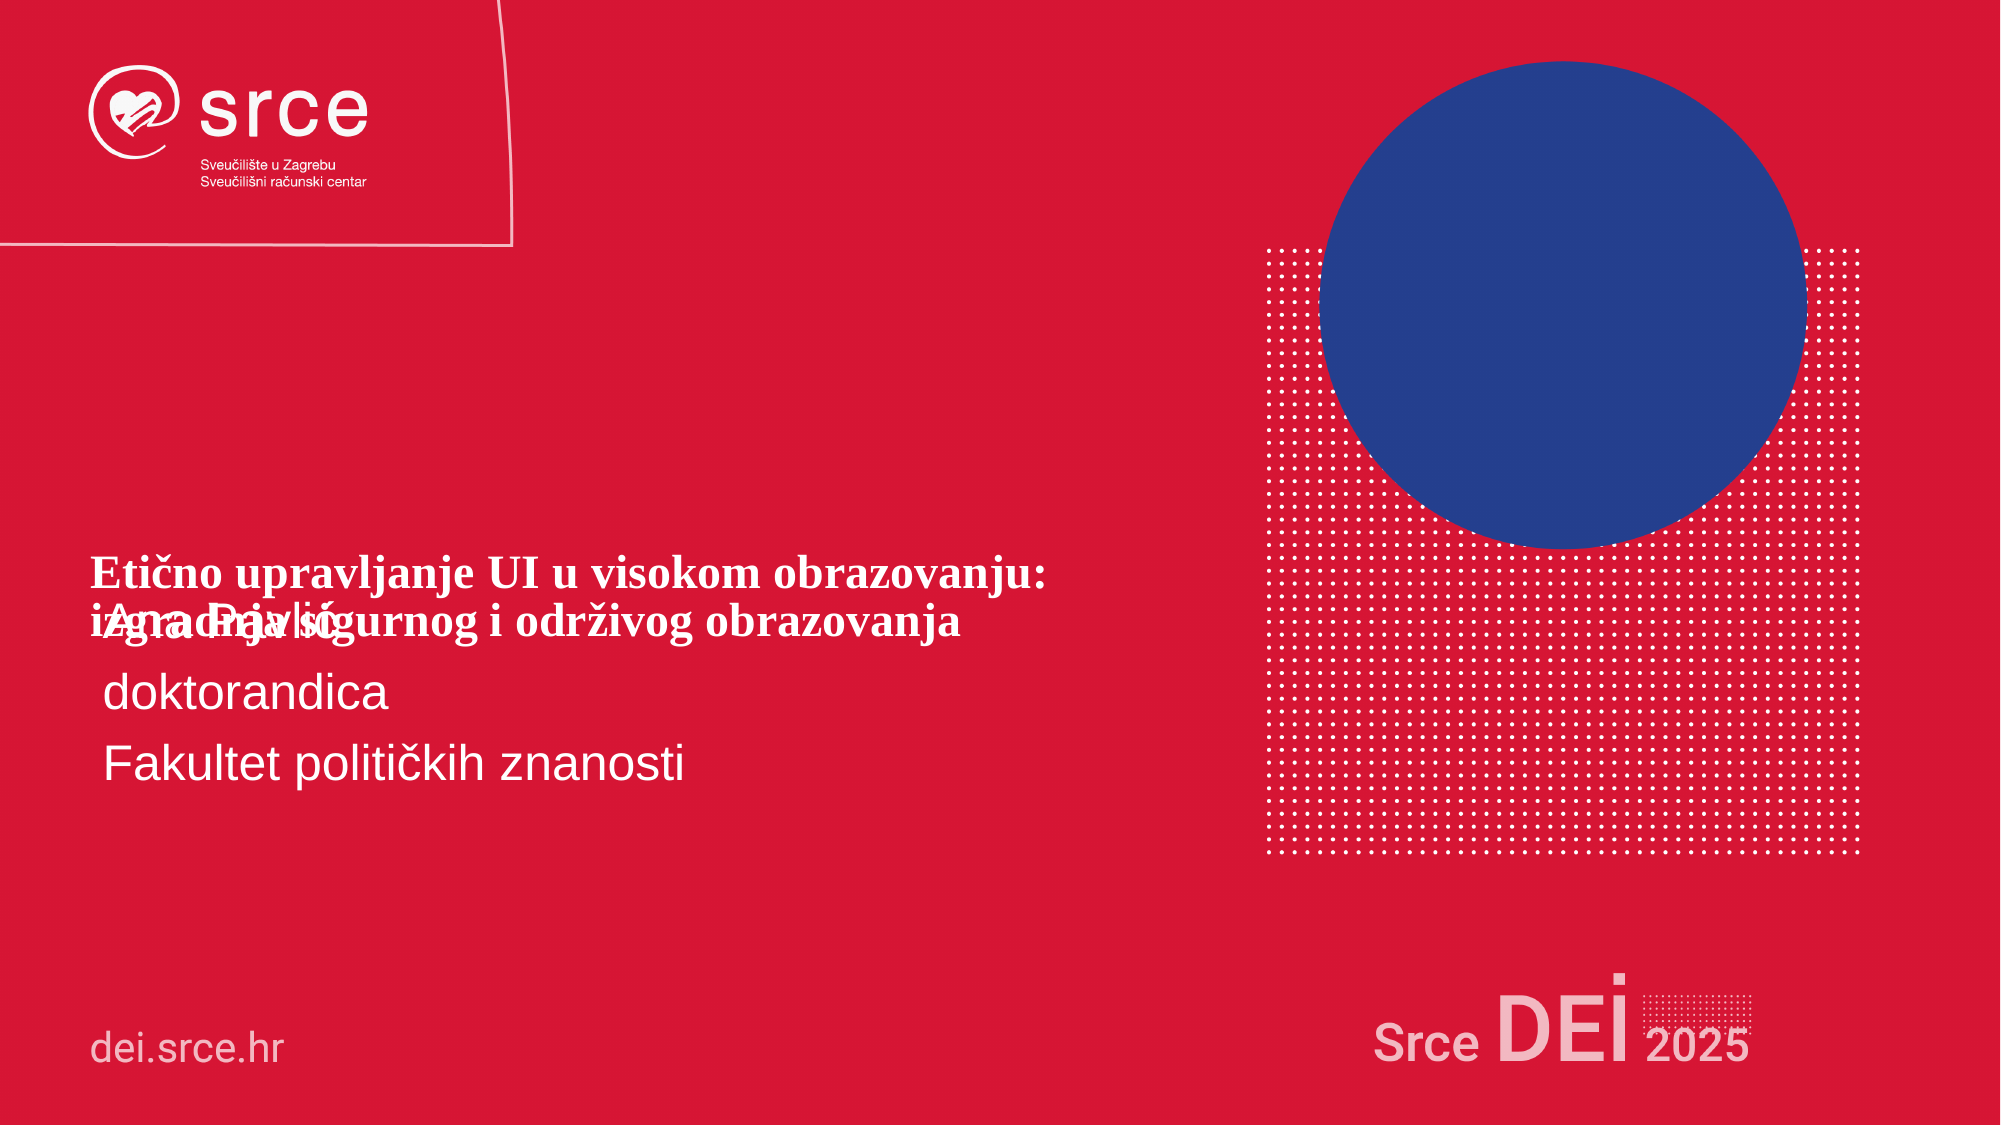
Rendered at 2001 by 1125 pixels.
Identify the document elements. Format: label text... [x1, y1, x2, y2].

title Etično upravljanje UI u visokom obrazovanju: izgradnja sigurnog i održivog obrazovanja [75, 346, 1254, 675]
subtitle Ana Pavlić doktorandica Fakultet političkih znanosti [87, 590, 1266, 863]
